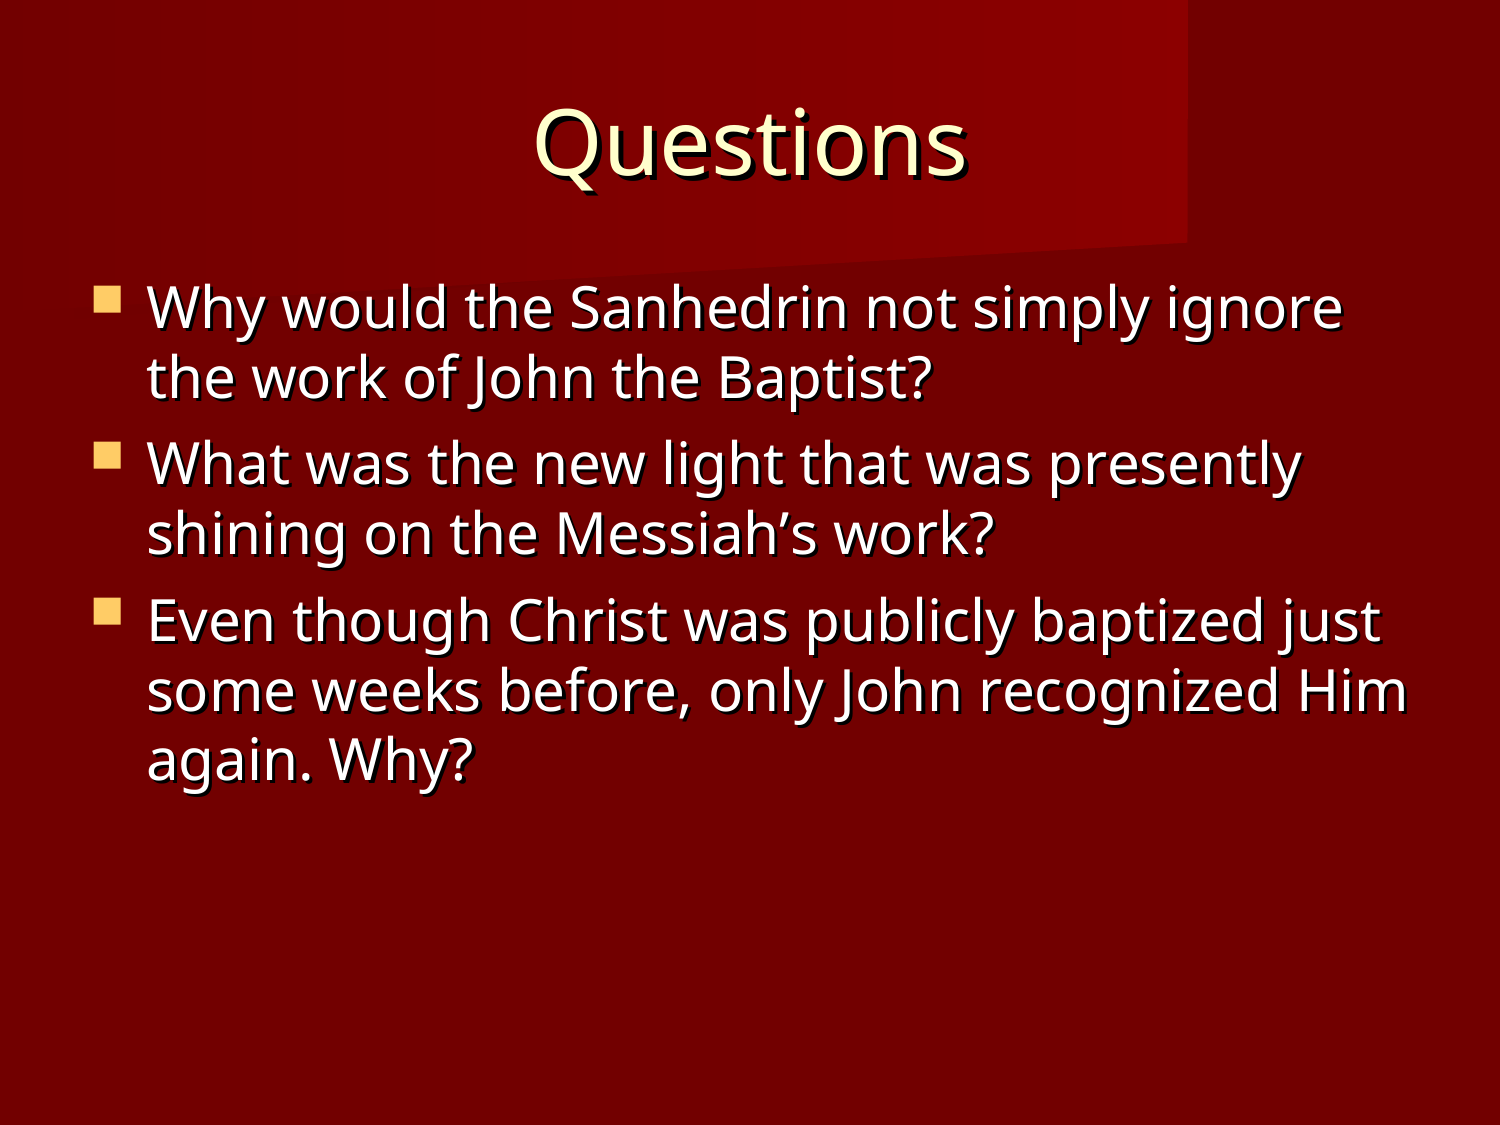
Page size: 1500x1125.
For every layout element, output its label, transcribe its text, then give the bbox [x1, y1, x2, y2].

title Questions [75, 45, 1426, 233]
list Why would the Sanhedrin not simply ignore the work of John the Baptist? What was the new light that was presently shining on the Messiah’s work? Even though Christ was publicly baptized just some weeks before, only John recognized Him again. Why? [75, 262, 1426, 1001]
